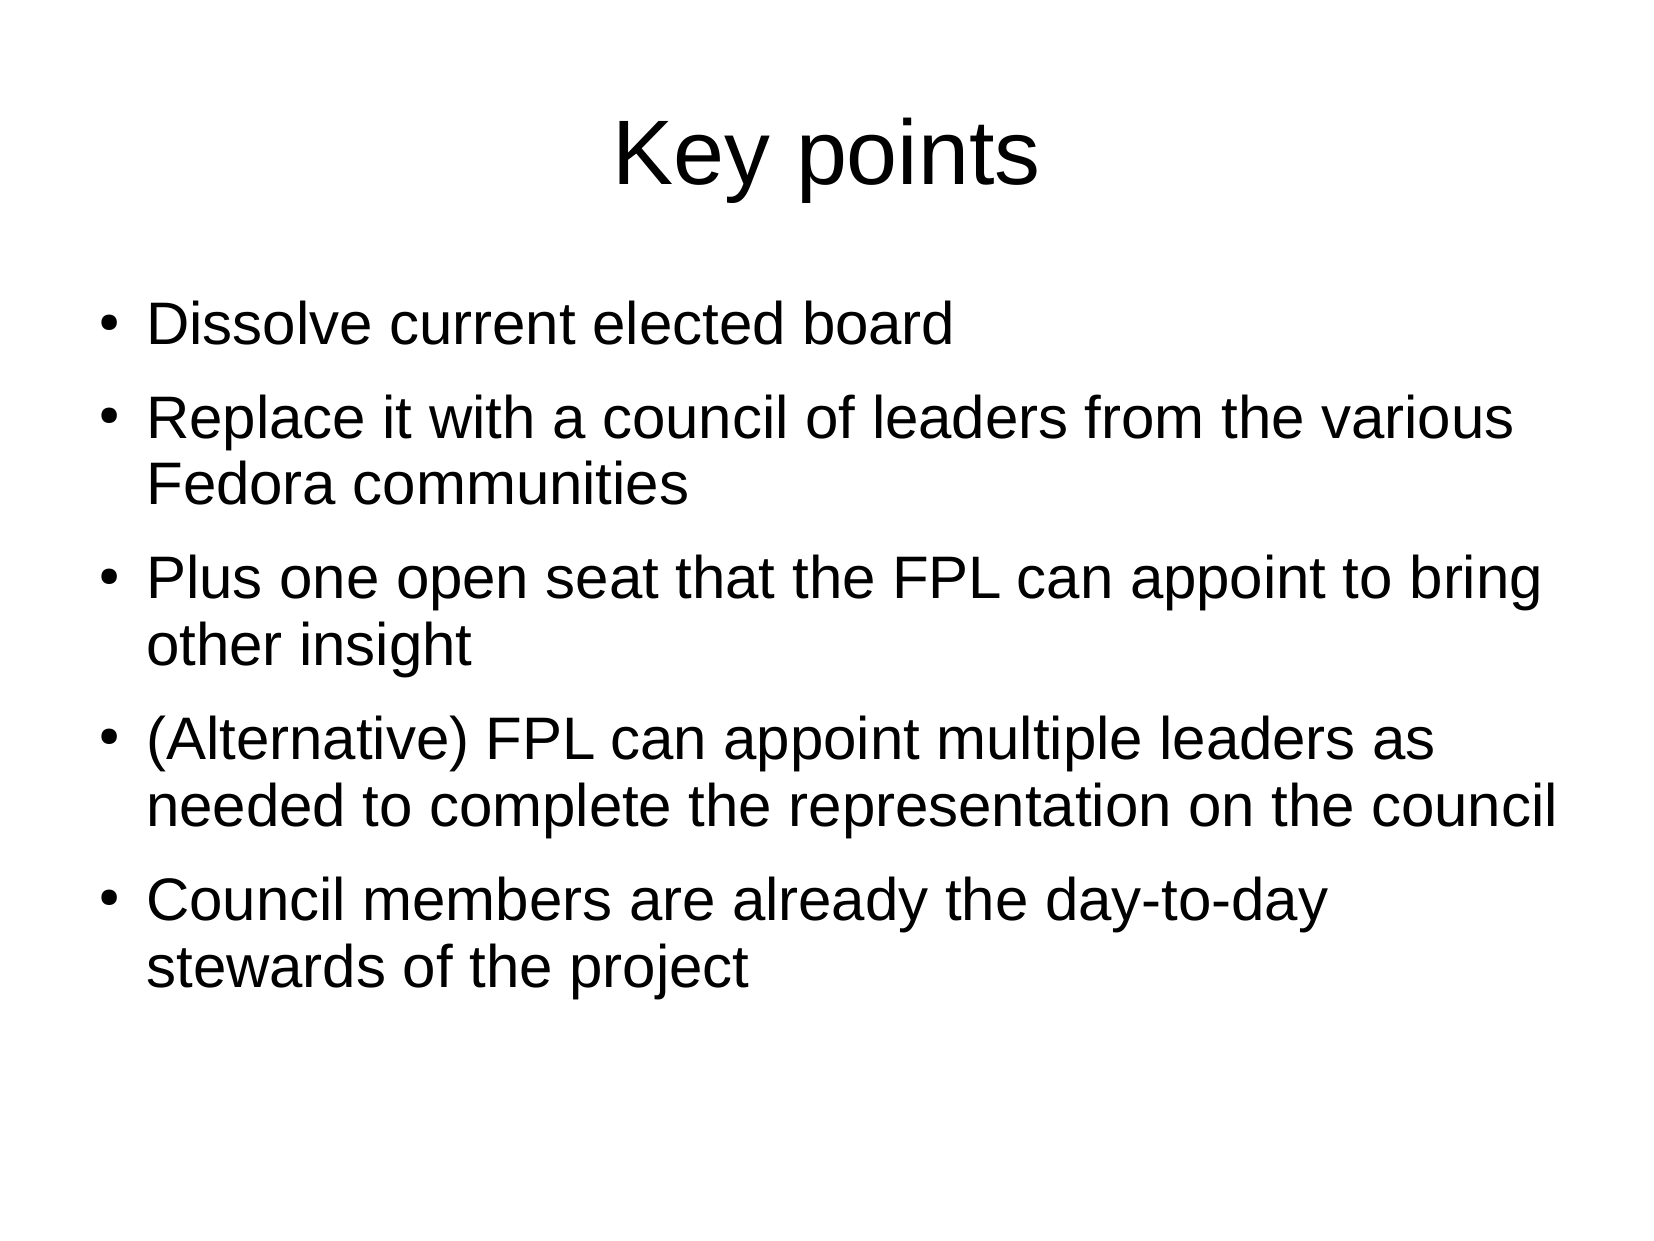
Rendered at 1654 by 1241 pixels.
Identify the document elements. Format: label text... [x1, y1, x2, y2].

title Key points [82, 49, 1571, 257]
list Dissolve current elected board Replace it with a council of leaders from the various Fedora communities Plus one open seat that the FPL can appoint to bring other insight (Alternative) FPL can appoint multiple leaders as needed to complete the representation on the council Council members are already the day-to-day stewards of the project [82, 290, 1571, 1010]
